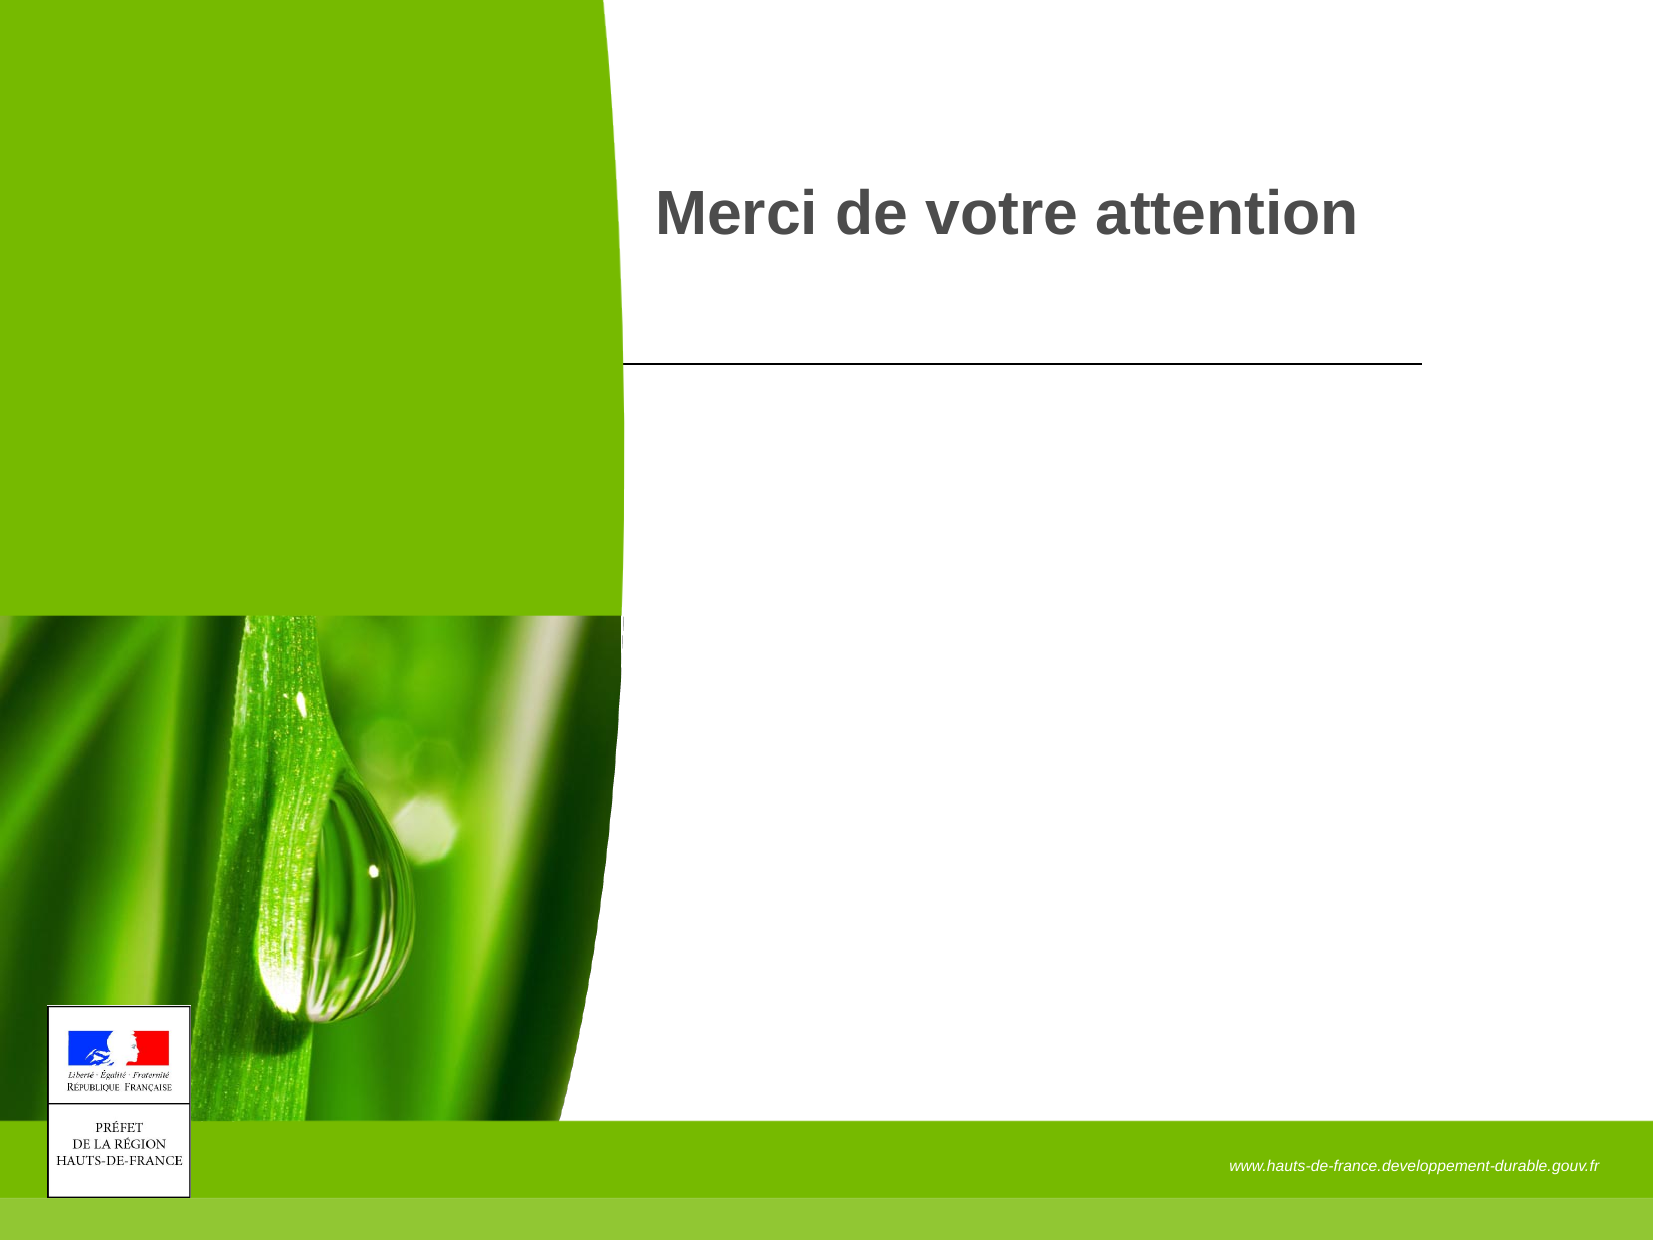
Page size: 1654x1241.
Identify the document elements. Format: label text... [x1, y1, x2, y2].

title Merci de votre attention [633, 117, 1578, 310]
picture [0, 0, 1654, 1240]
